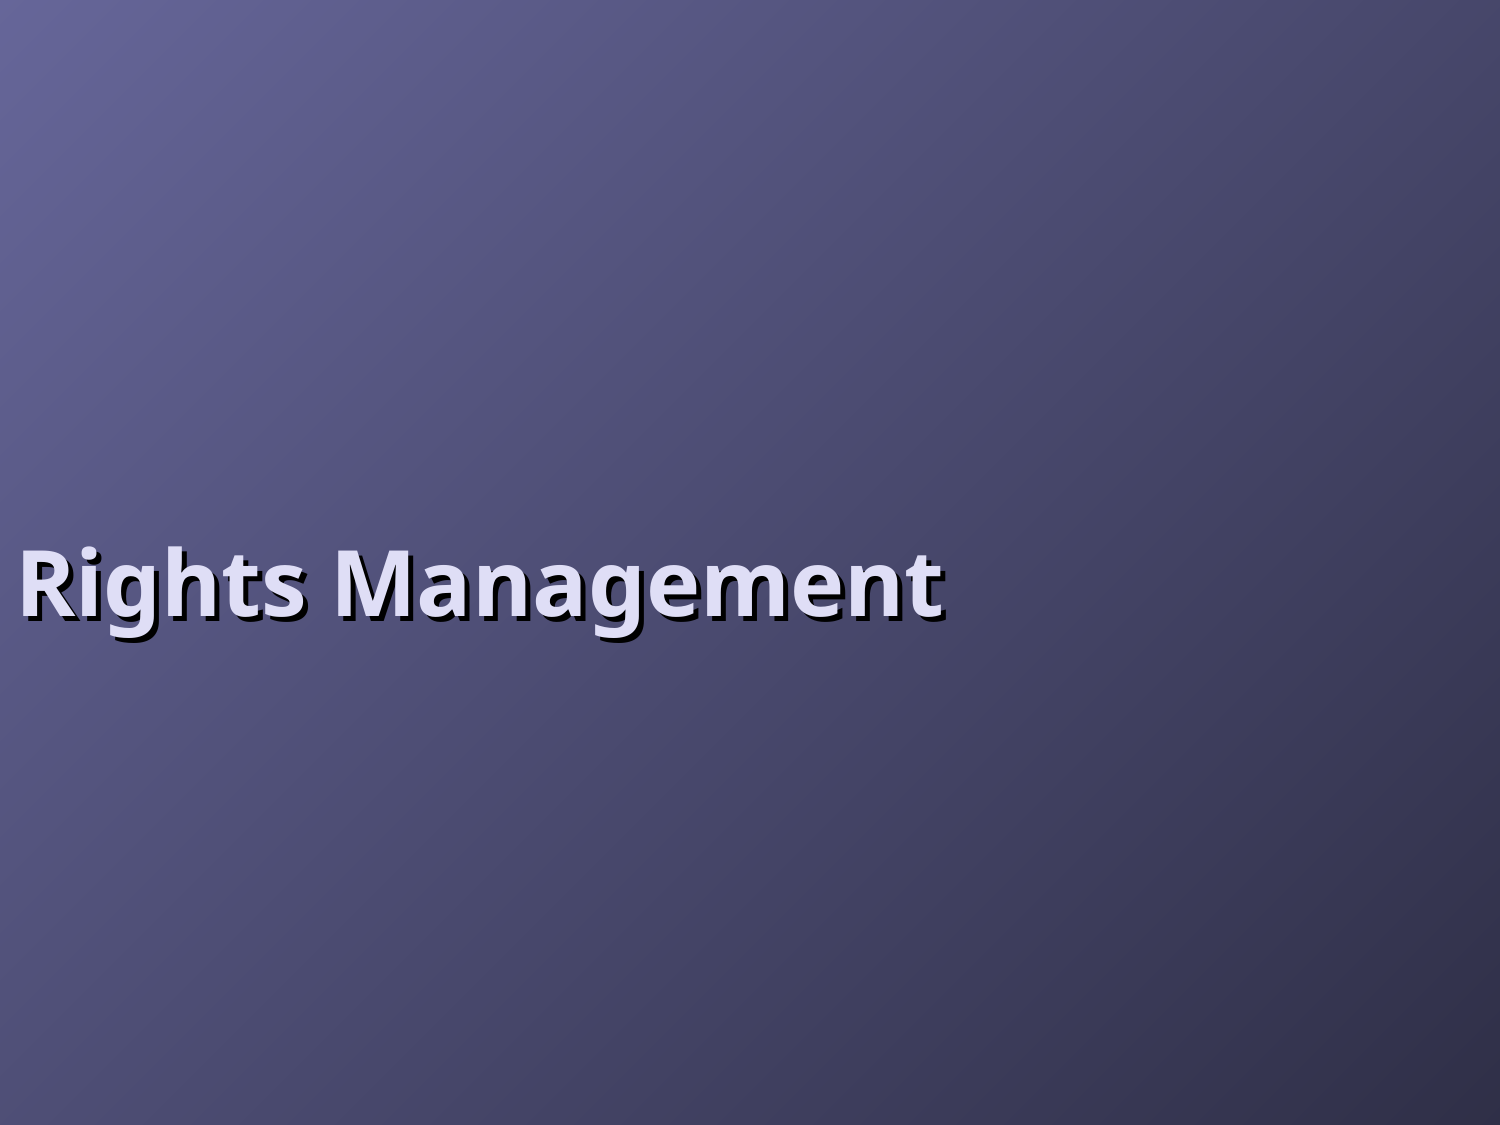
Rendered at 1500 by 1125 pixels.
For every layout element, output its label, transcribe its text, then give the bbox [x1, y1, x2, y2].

title Rights Management [0, 487, 1500, 676]
